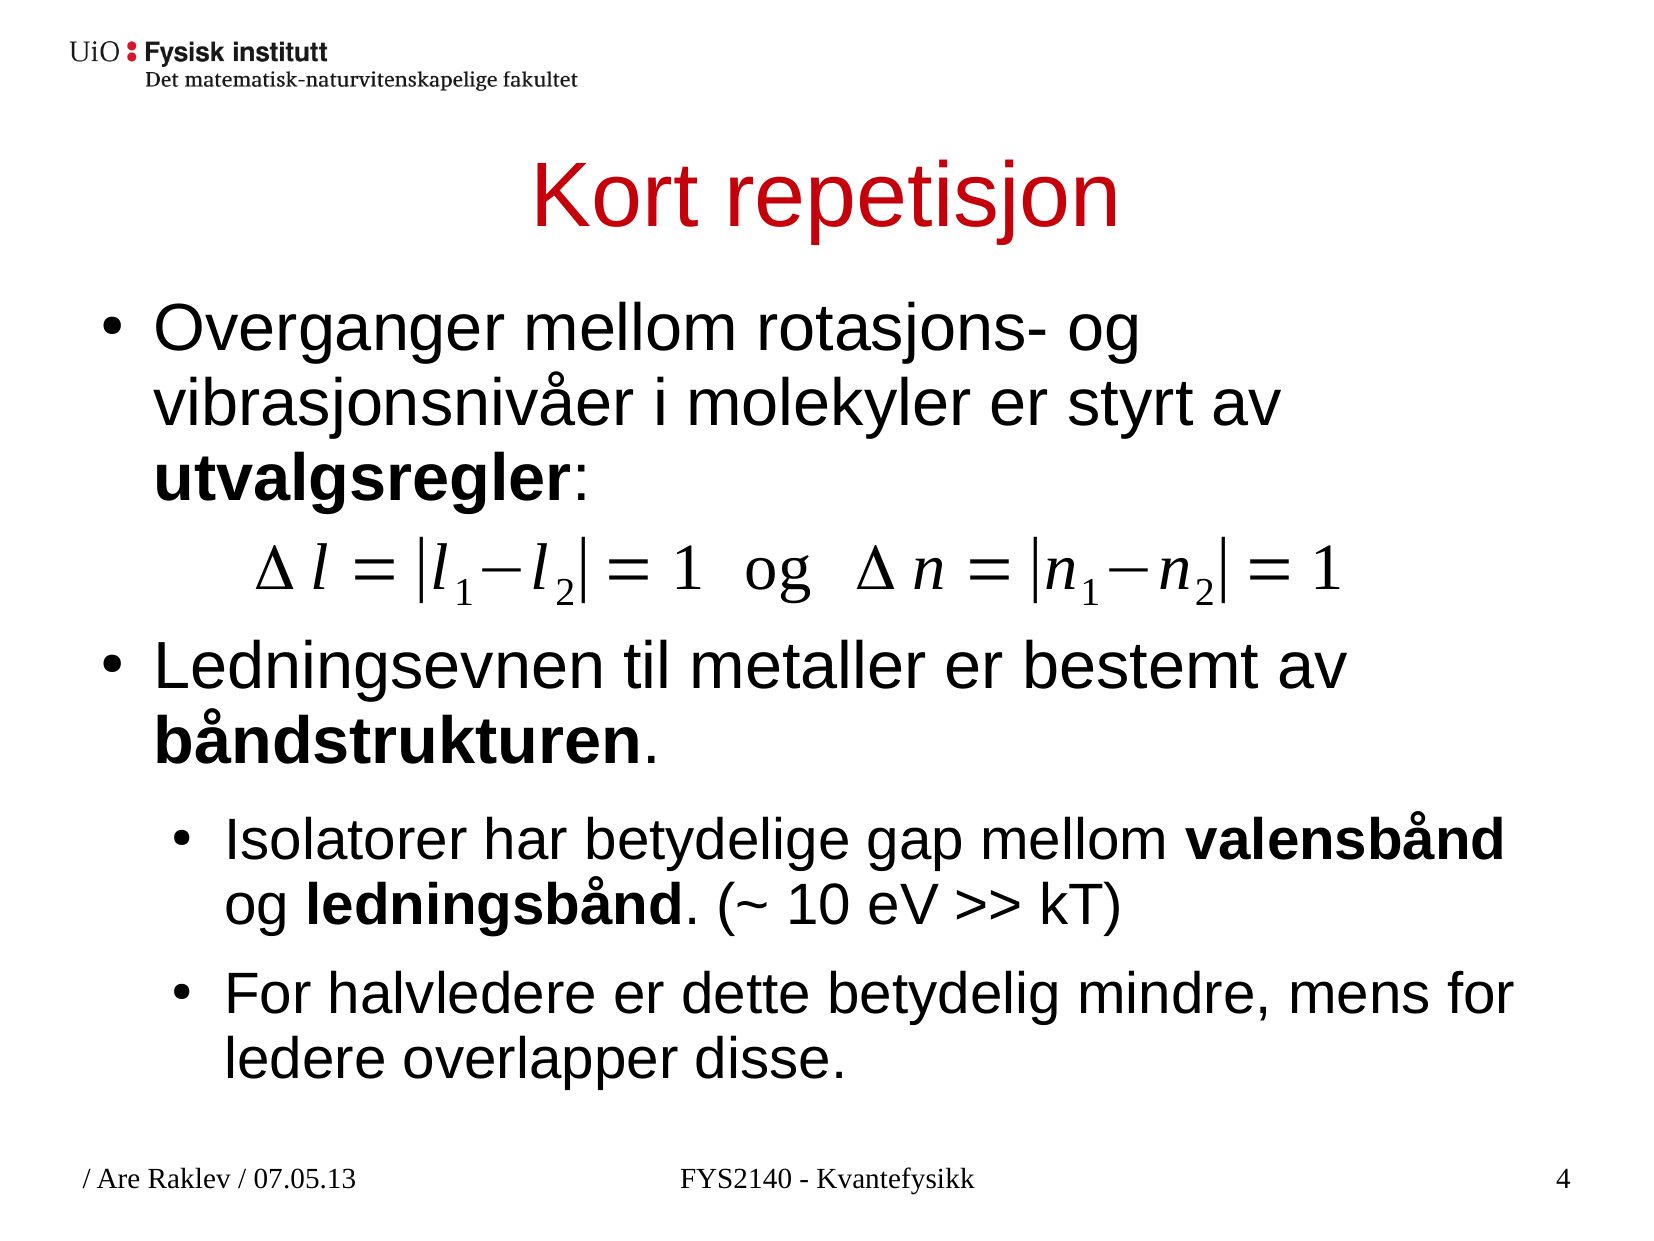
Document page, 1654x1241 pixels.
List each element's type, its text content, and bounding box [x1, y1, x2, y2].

picture [68, 37, 581, 93]
list Overganger mellom rotasjons- og vibrasjonsnivåer i molekyler er styrt av utvalgsregler: Ledningsevnen til metaller er bestemt av båndstrukturen. Isolatorer har betydelige gap mellom valensbånd og ledningsbånd. (~ 10 eV >> kT) For halvledere er dette betydelig mindre, mens for ledere overlapper disse. [82, 290, 1538, 1094]
title Kort repetisjon [82, 90, 1571, 298]
chart [246, 530, 1351, 615]
